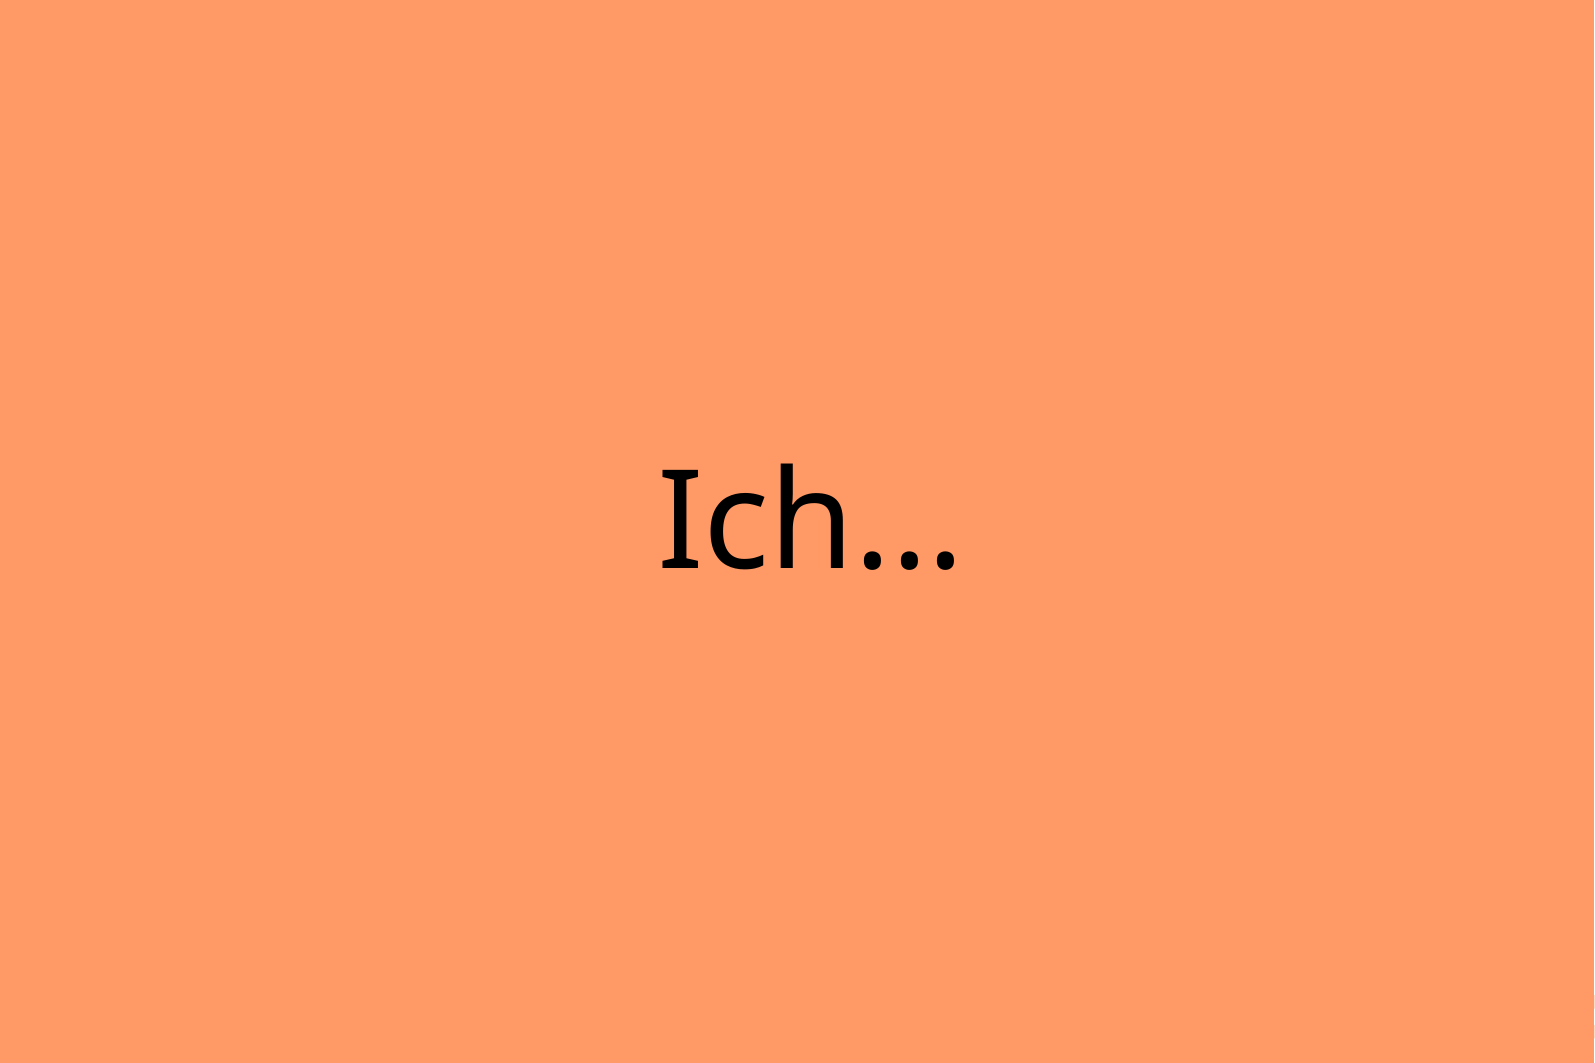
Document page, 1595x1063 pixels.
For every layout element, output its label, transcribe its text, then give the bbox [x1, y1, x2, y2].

subtitle Ich... [117, 59, 1505, 971]
